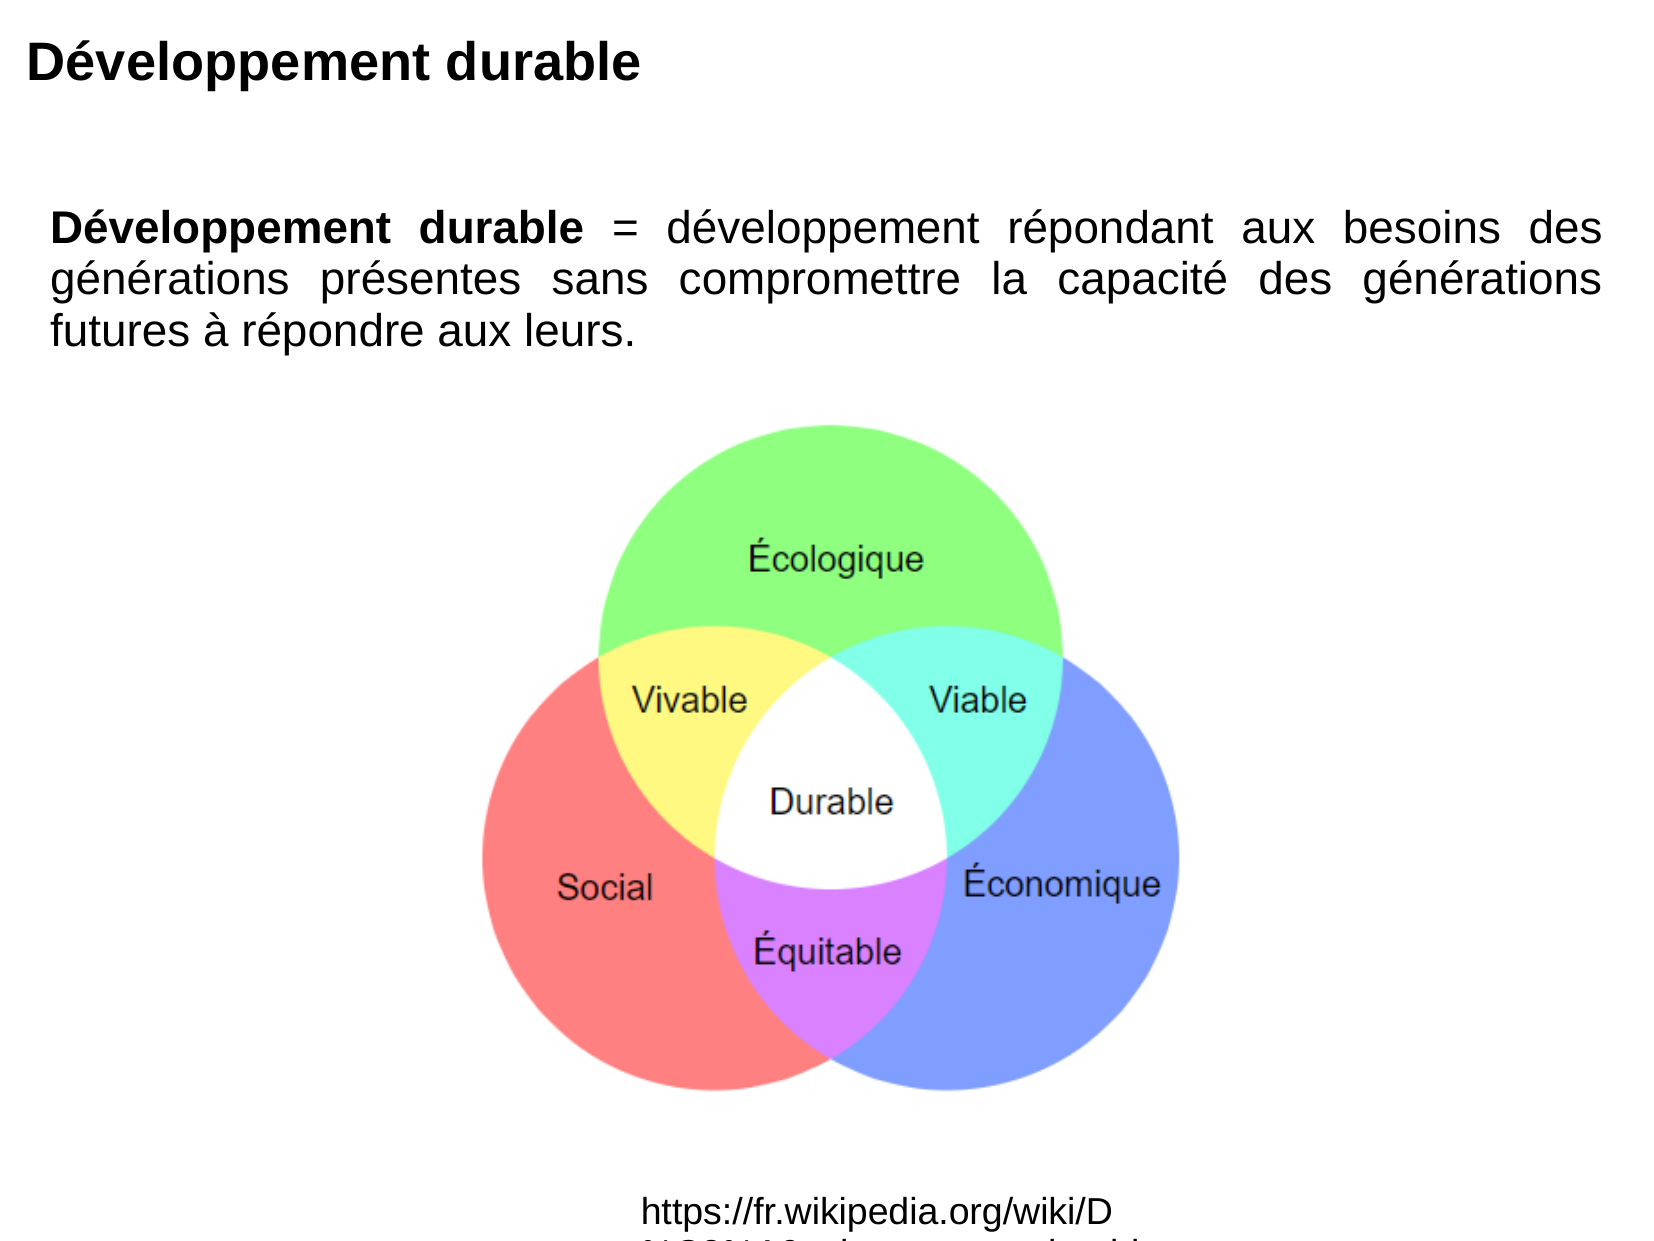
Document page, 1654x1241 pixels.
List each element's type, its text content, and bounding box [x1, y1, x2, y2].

text_box Développement durable = développement répondant aux besoins des générations présentes sans compromettre la capacité des générations futures à répondre aux leurs. [35, 194, 1619, 365]
text_box Développement durable [11, 23, 827, 101]
text_box https://fr.wikipedia.org/wiki/D%C3%A9veloppement_durable [625, 1183, 1646, 1241]
picture [456, 413, 1217, 1120]
